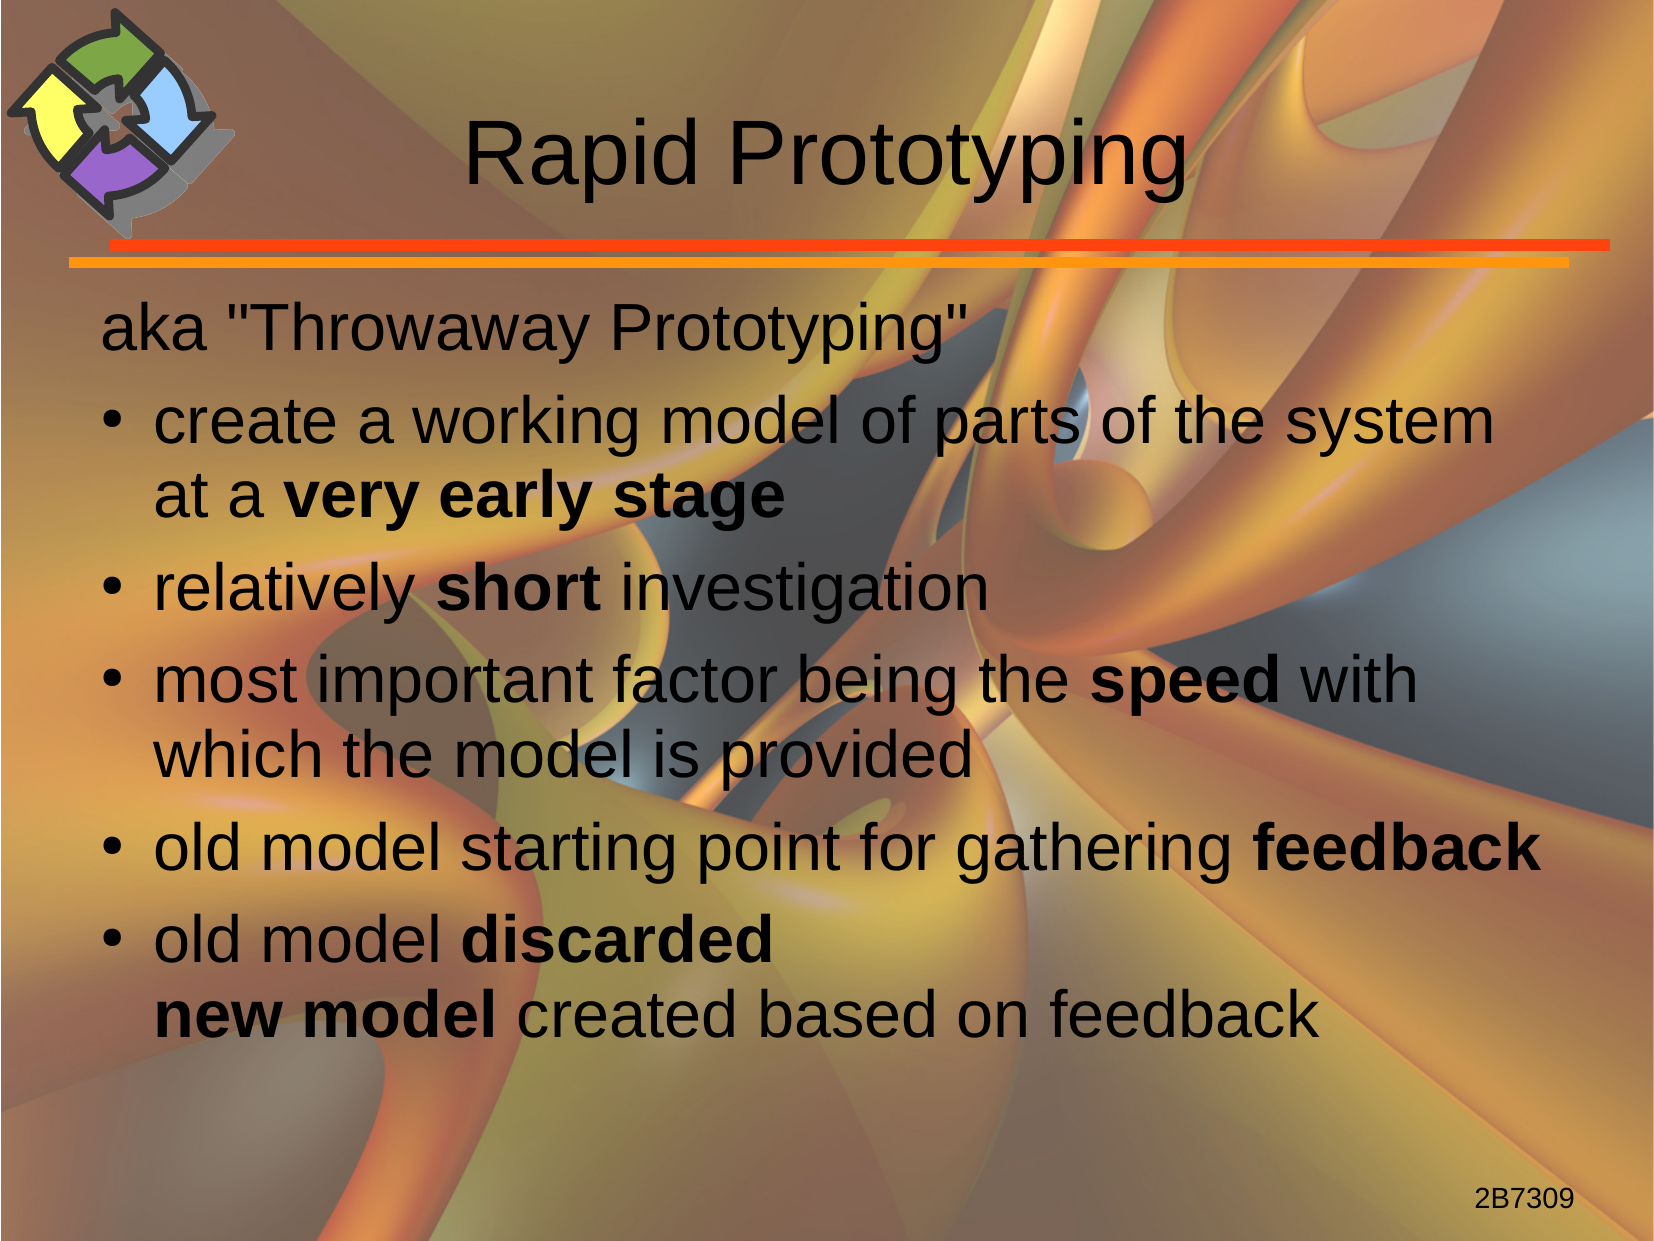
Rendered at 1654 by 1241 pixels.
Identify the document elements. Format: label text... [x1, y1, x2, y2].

text_box [11, 67, 98, 169]
text_box [63, 129, 165, 217]
text_box [125, 60, 213, 162]
title Rapid Prototyping [82, 56, 1571, 250]
text_box [59, 12, 161, 99]
list aka "Throwaway Prototyping" create a working model of parts of the system at a very early stage relatively short investigation most important factor being the speed with which the model is provided old model starting point for gathering feedback old model discarded new model created based on feedback [82, 290, 1571, 1144]
